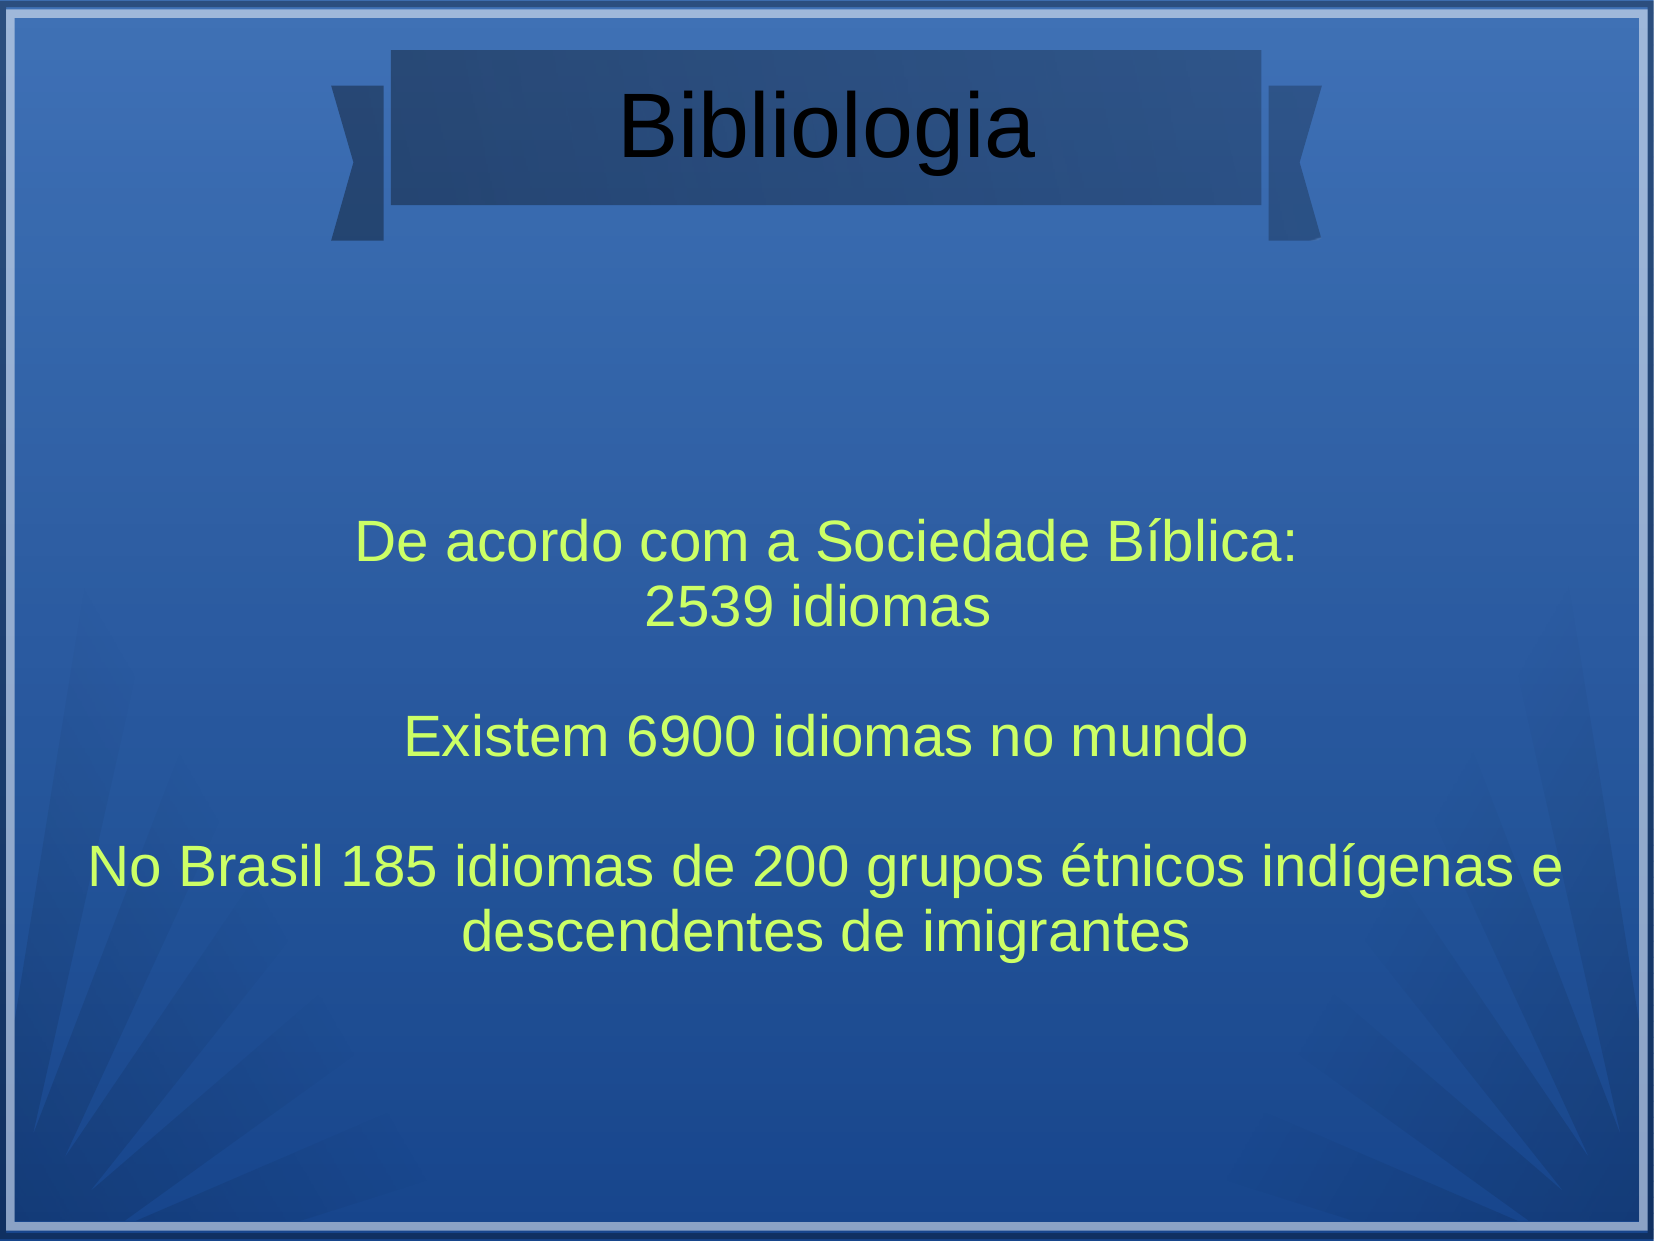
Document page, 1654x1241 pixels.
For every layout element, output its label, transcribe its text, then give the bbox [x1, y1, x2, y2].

title Bibliologia [389, 47, 1264, 205]
subtitle De acordo com a Sociedade Bíblica: 2539 idiomas Existem 6900 idiomas no mundo No Brasil 185 idiomas de 200 grupos étnicos indígenas e descendentes de imigrantes [82, 299, 1571, 1241]
